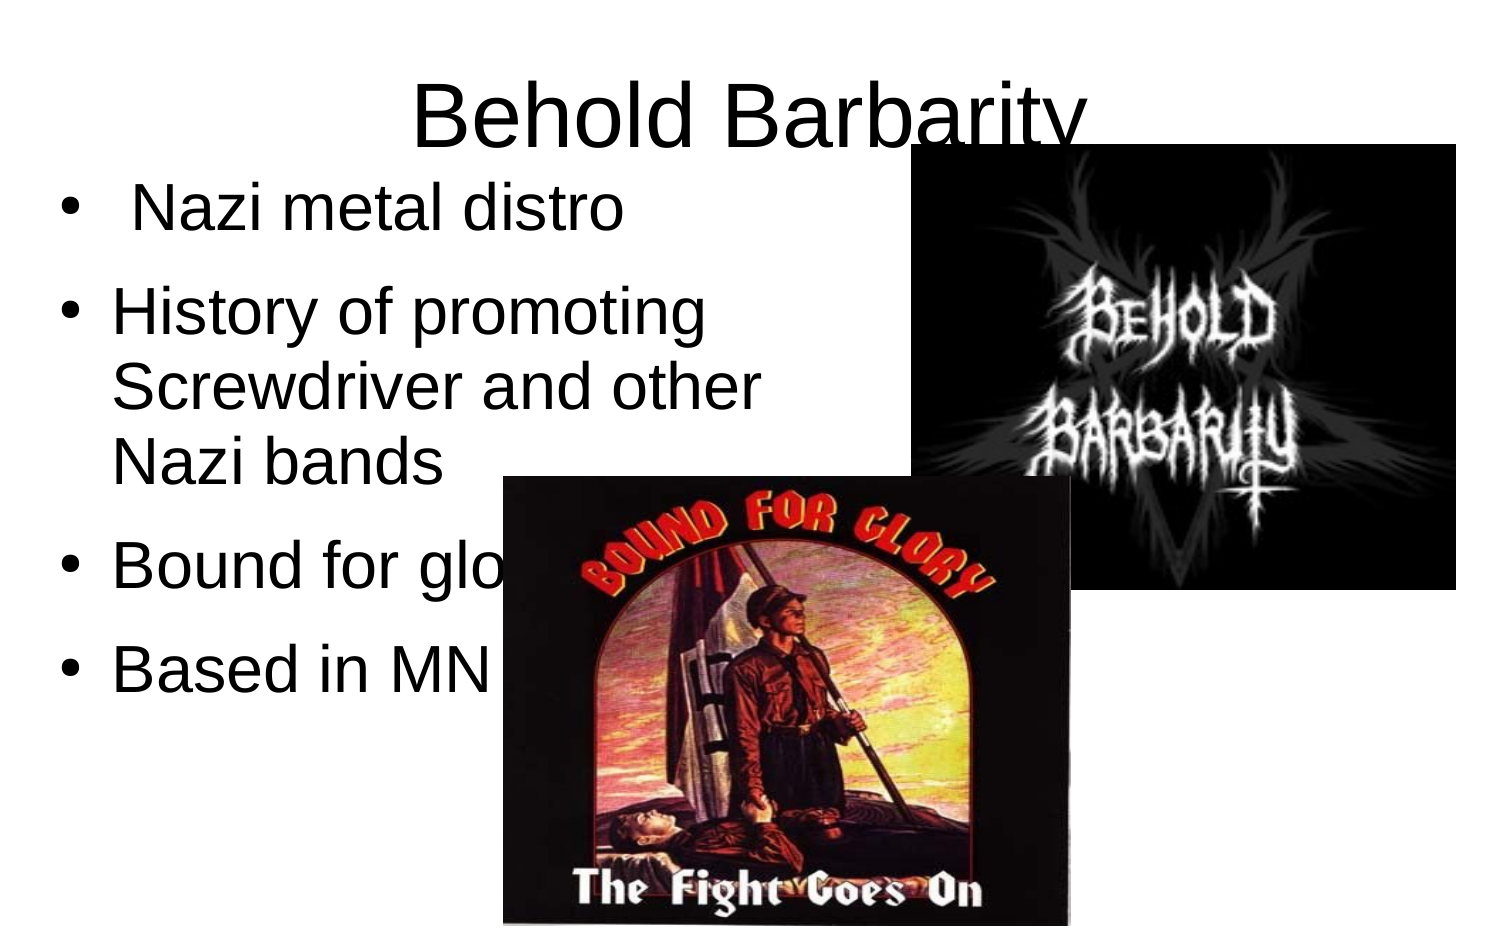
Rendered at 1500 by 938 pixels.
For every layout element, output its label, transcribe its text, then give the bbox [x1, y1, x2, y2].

picture [503, 144, 1456, 926]
list Nazi metal distro History of promoting Screwdriver and other Nazi bands Bound for glory Based in MN [40, 170, 885, 764]
title Behold Barbarity [75, 37, 1425, 194]
